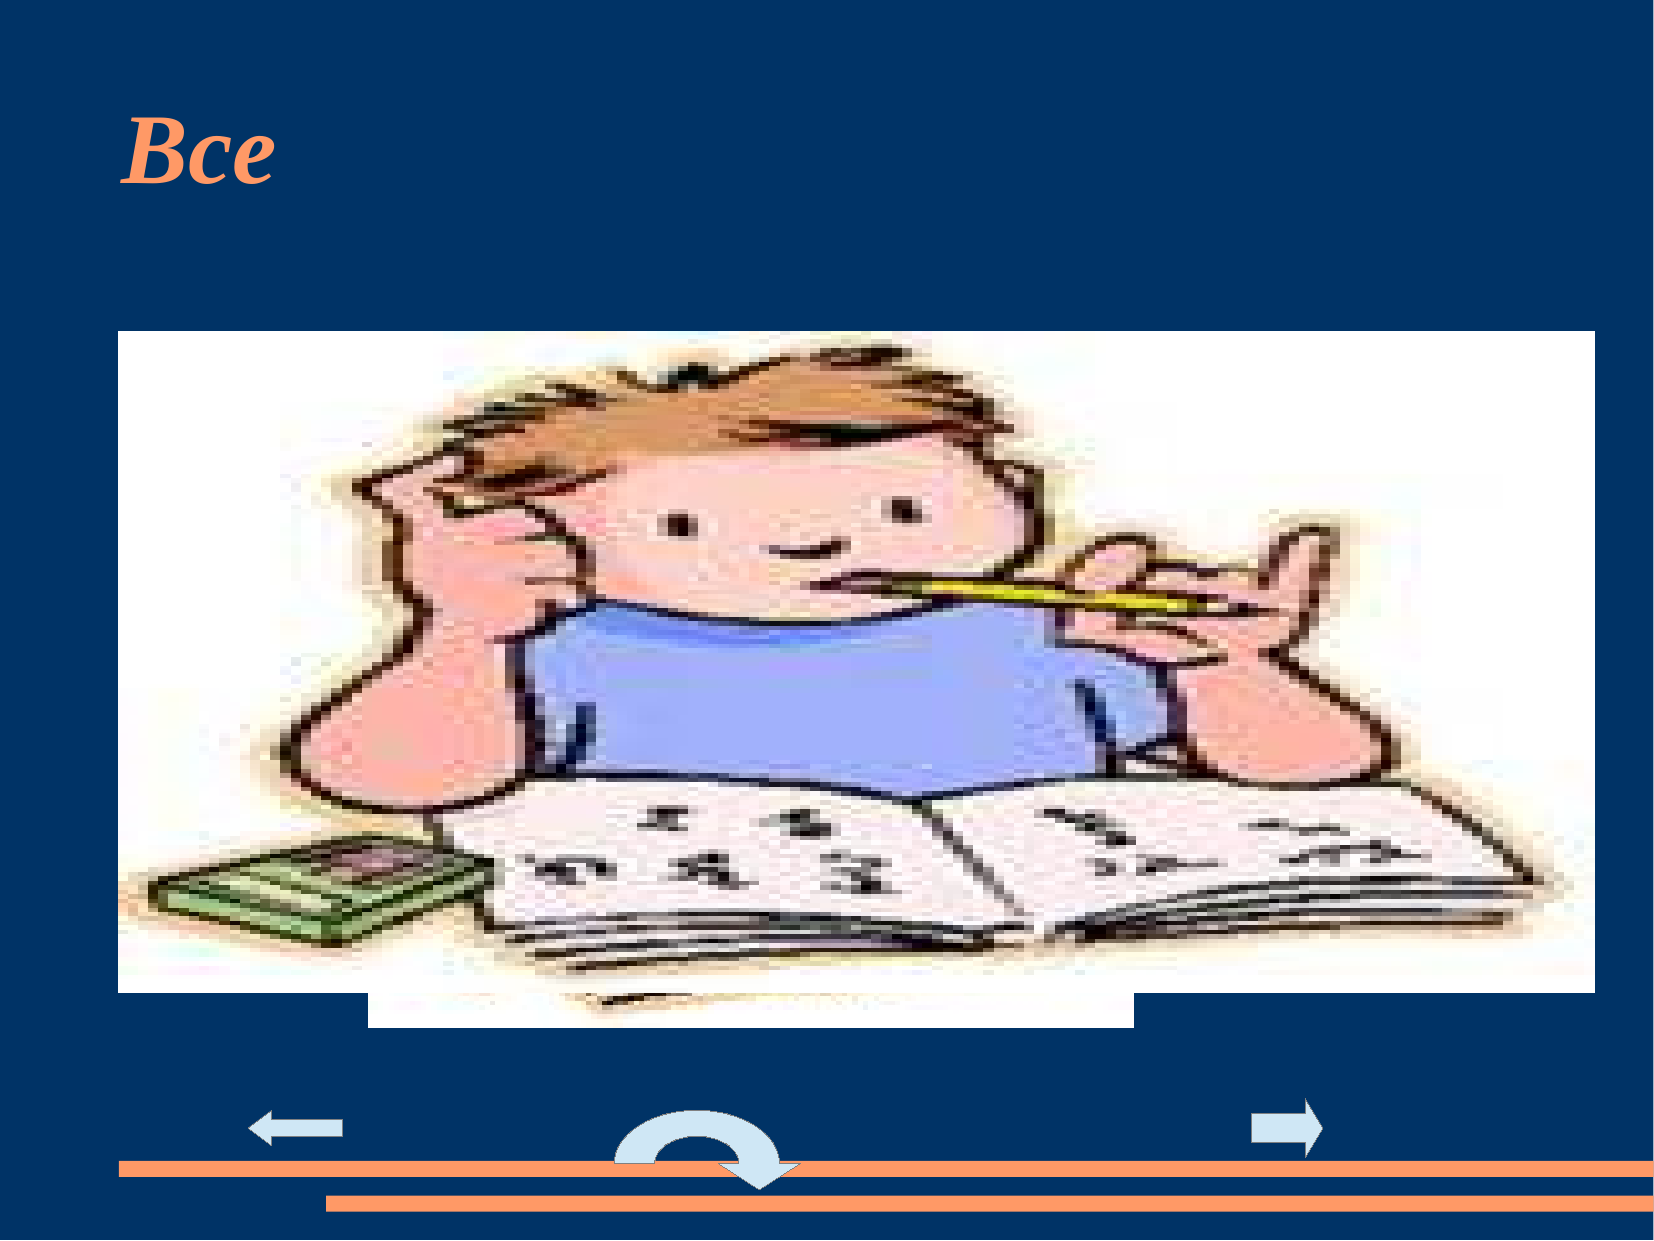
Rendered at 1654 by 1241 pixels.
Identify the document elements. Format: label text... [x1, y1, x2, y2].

picture [118, 331, 1595, 1028]
text_box [248, 1110, 343, 1146]
text_box [1251, 1098, 1323, 1158]
text_box [614, 1110, 801, 1190]
title Все [121, 46, 1534, 254]
